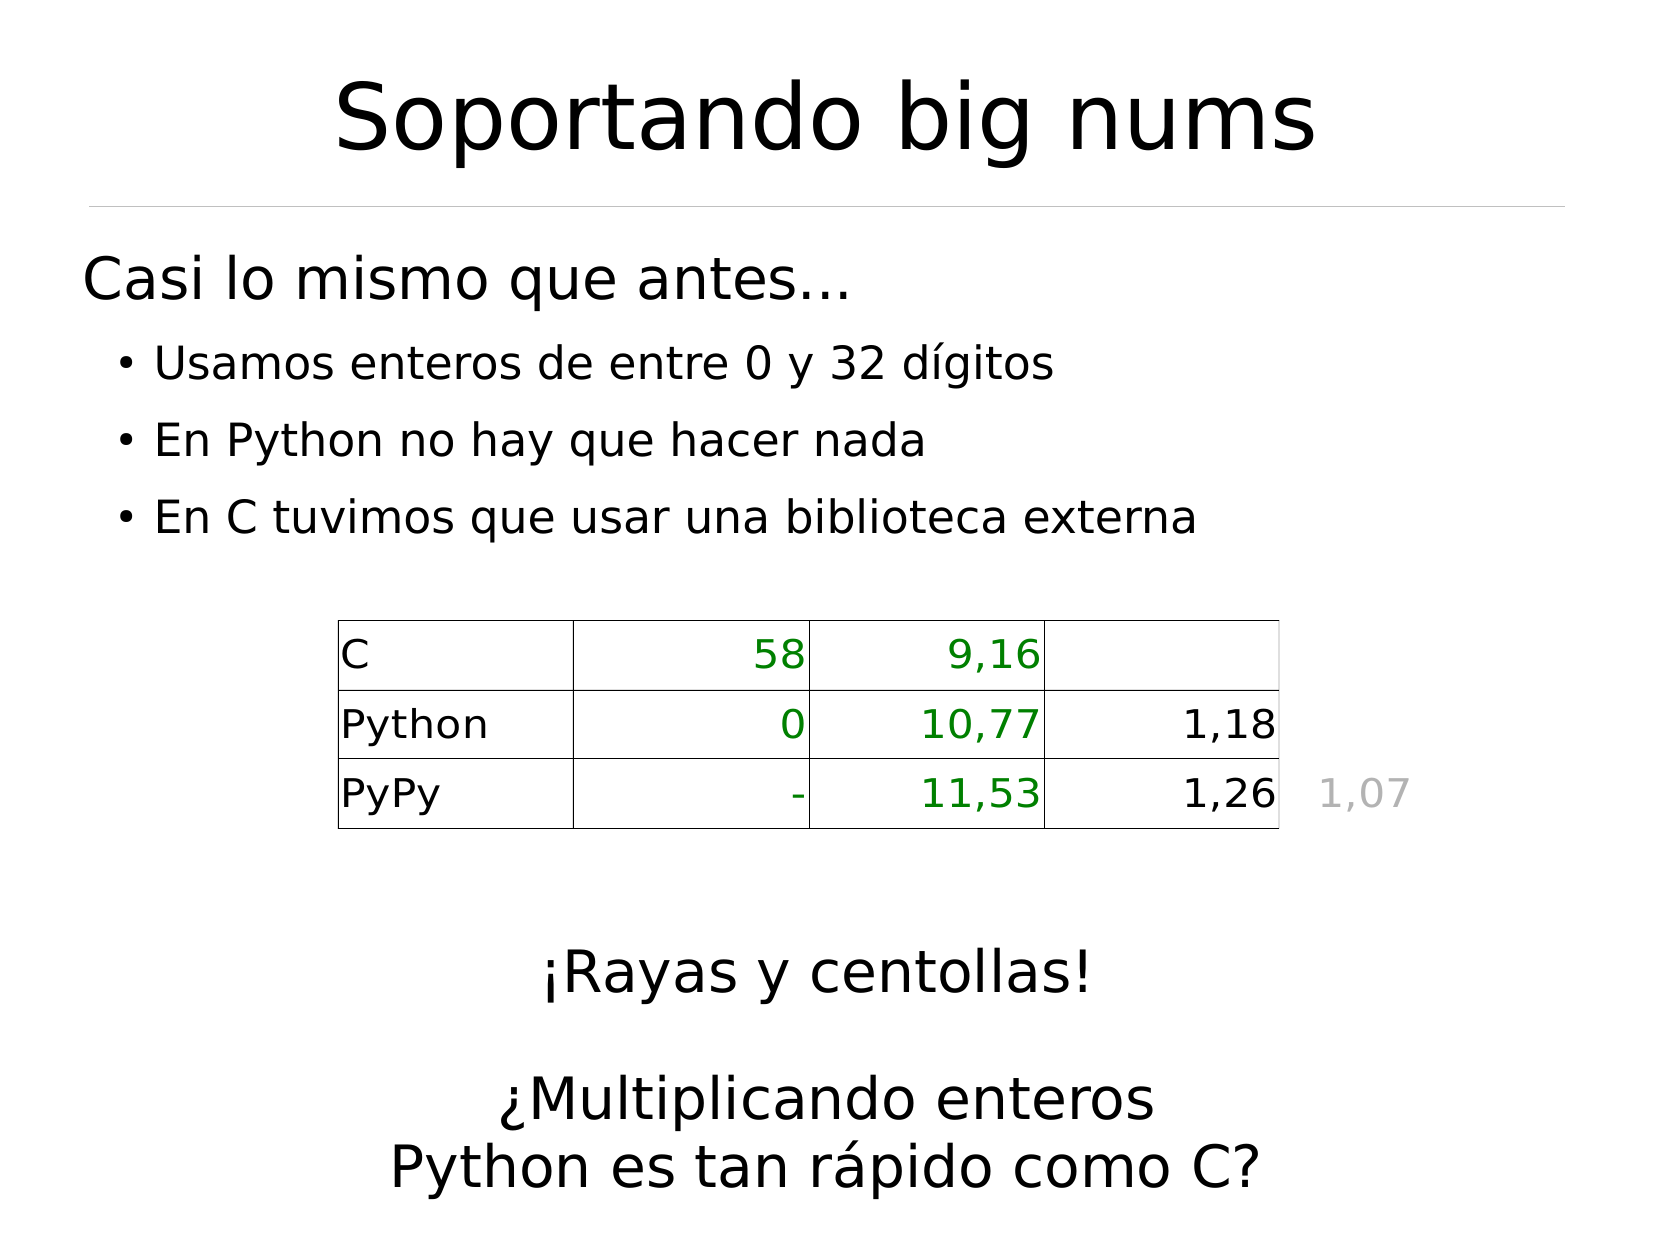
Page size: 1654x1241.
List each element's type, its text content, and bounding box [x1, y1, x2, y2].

chart [337, 620, 1417, 906]
title Soportando big nums [88, 29, 1565, 206]
subtitle Casi lo mismo que antes... Usamos enteros de entre 0 y 32 dígitos En Python no hay que hacer nada En C tuvimos que usar una biblioteca externa ¡Rayas y centollas! ¿Multiplicando enteros Python es tan rápido como C? [82, 206, 1571, 1241]
